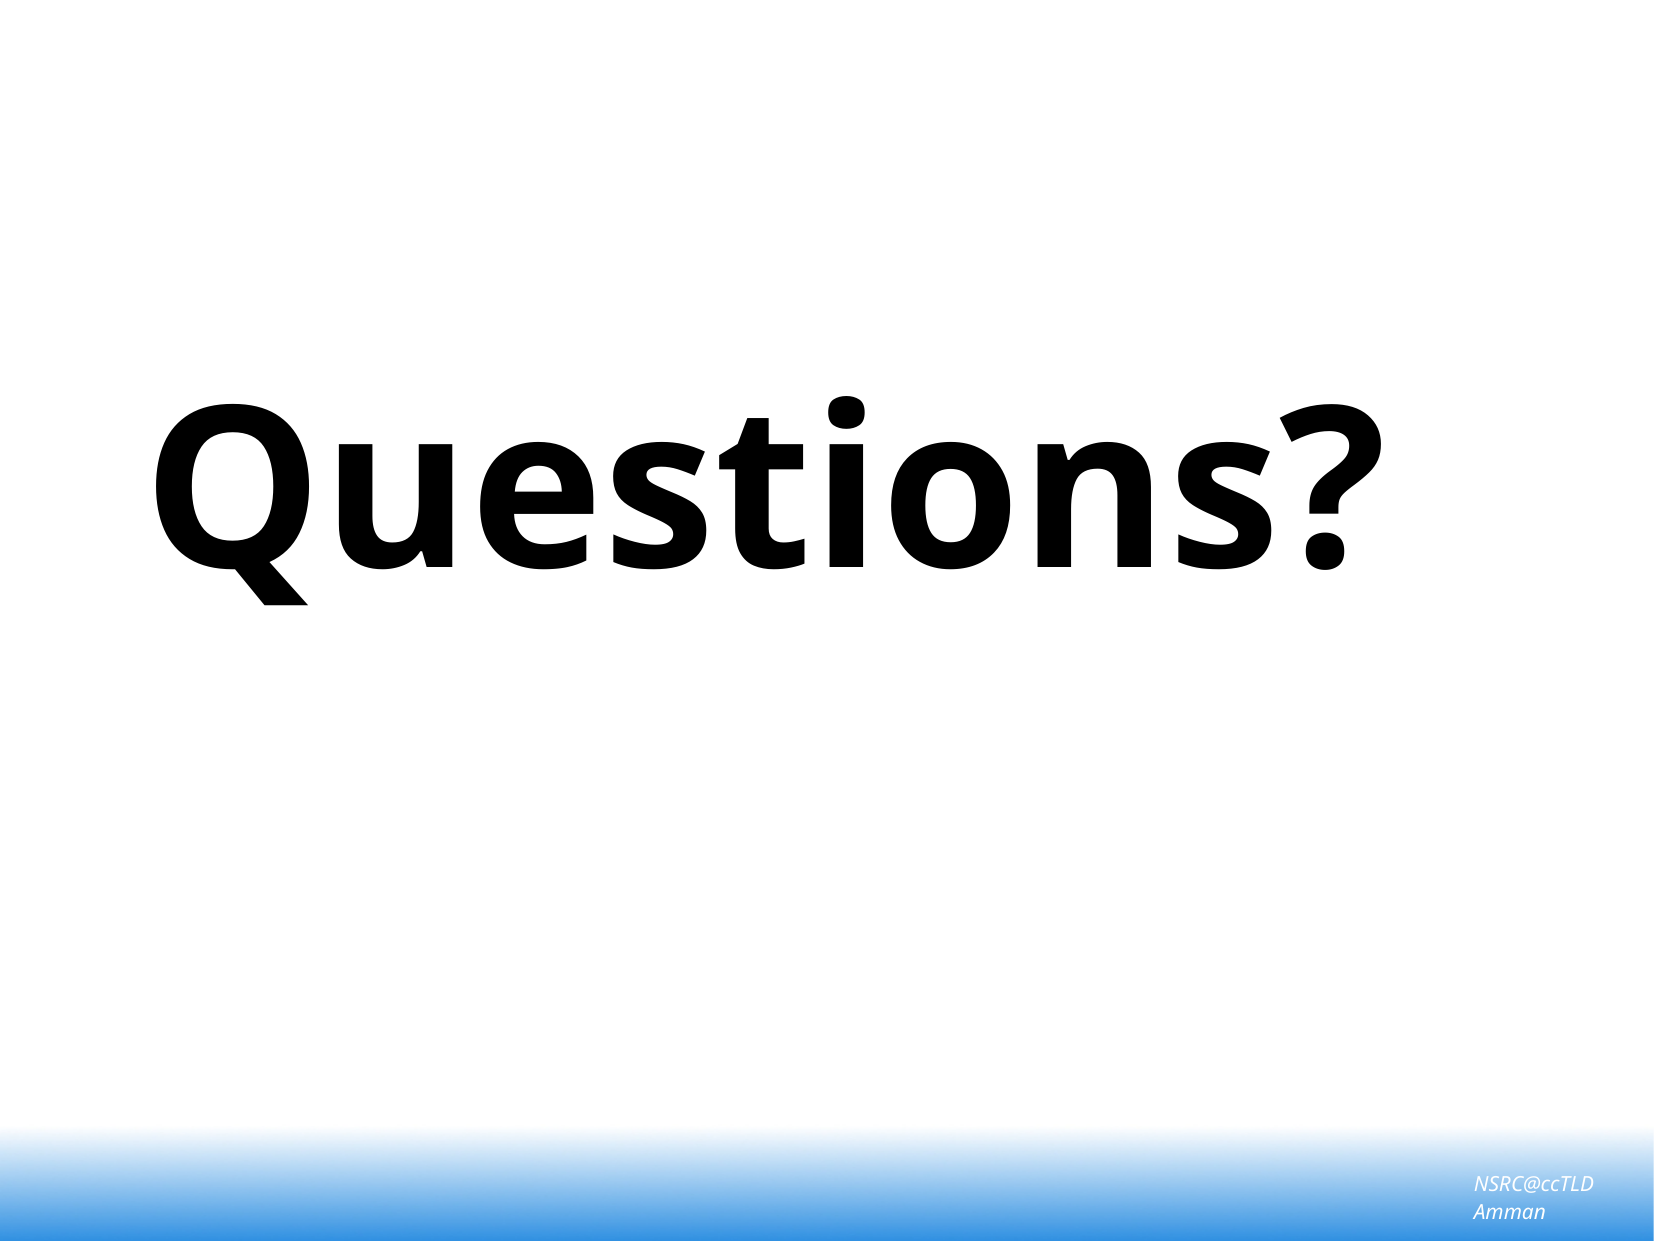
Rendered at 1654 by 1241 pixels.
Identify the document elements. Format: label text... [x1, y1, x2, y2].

text_box Questions? [143, 327, 1388, 634]
picture [0, 1124, 1654, 1241]
